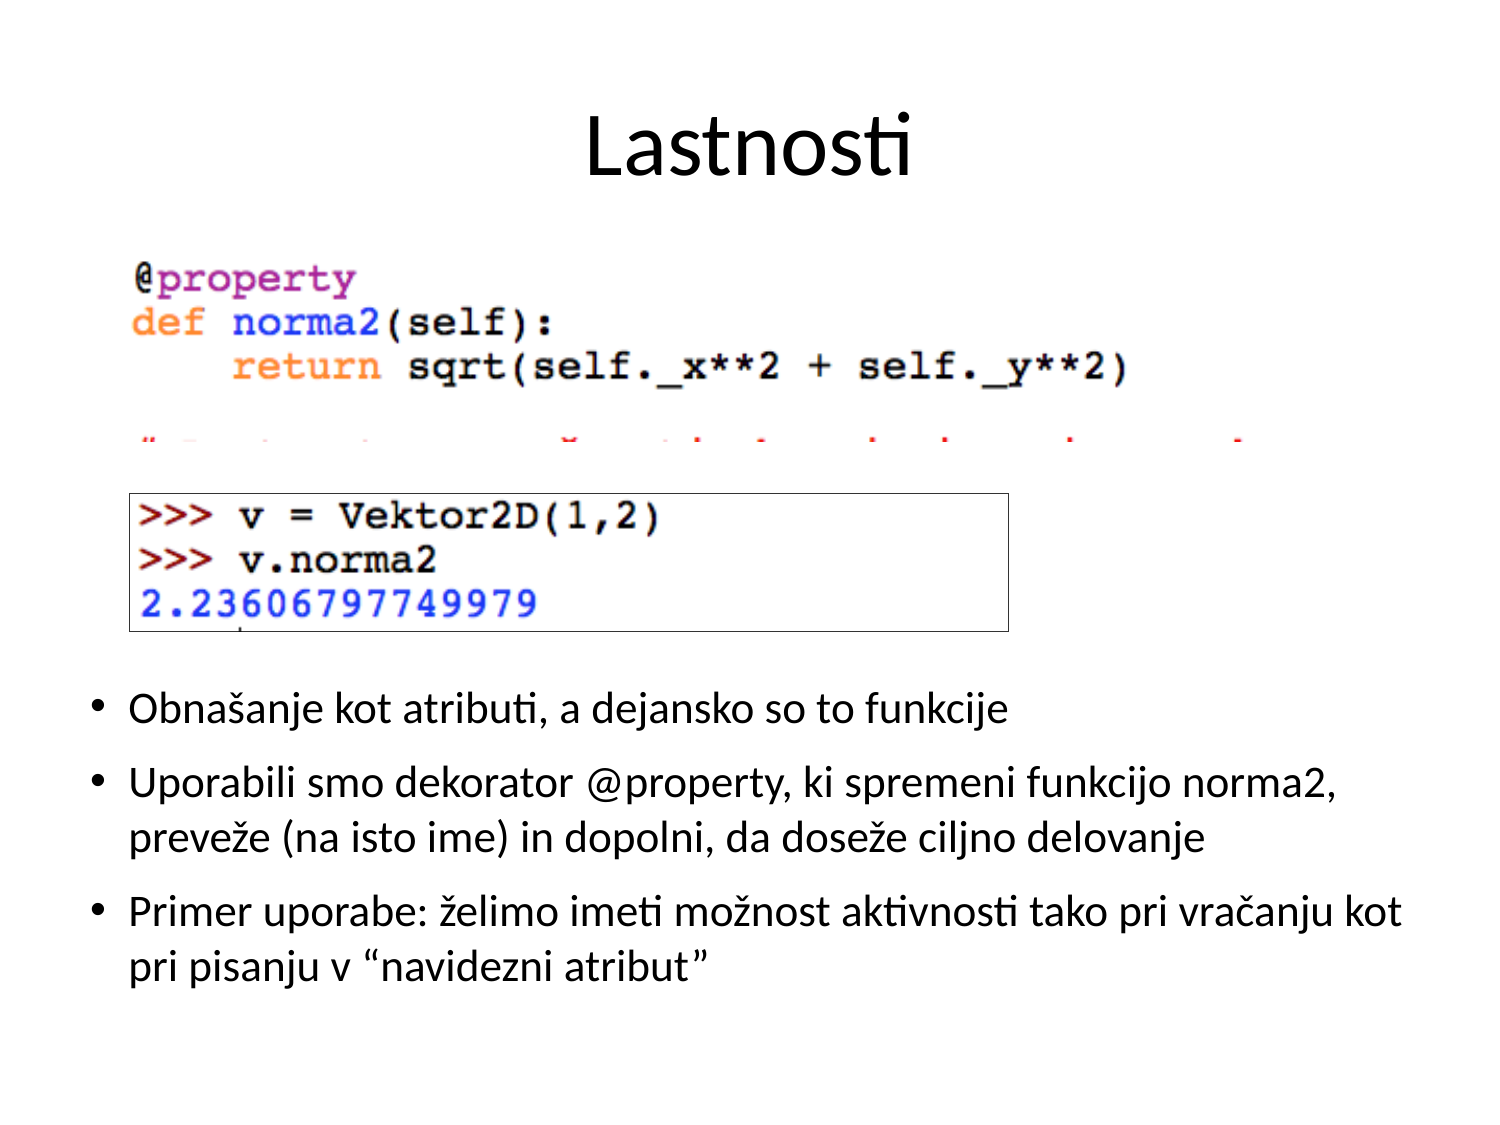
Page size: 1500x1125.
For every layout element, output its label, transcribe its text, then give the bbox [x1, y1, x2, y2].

list Obnašanje kot atributi, a dejansko so to funkcije Uporabili smo dekorator @property, ki spremeni funkcijo norma2, preveže (na isto ime) in dopolni, da doseže ciljno delovanje Primer uporabe: želimo imeti možnost aktivnosti tako pri vračanju kot pri pisanju v “navidezni atribut” [75, 670, 1425, 1005]
title Lastnosti [75, 45, 1425, 233]
picture [129, 493, 1009, 632]
picture [28, 258, 1260, 442]
